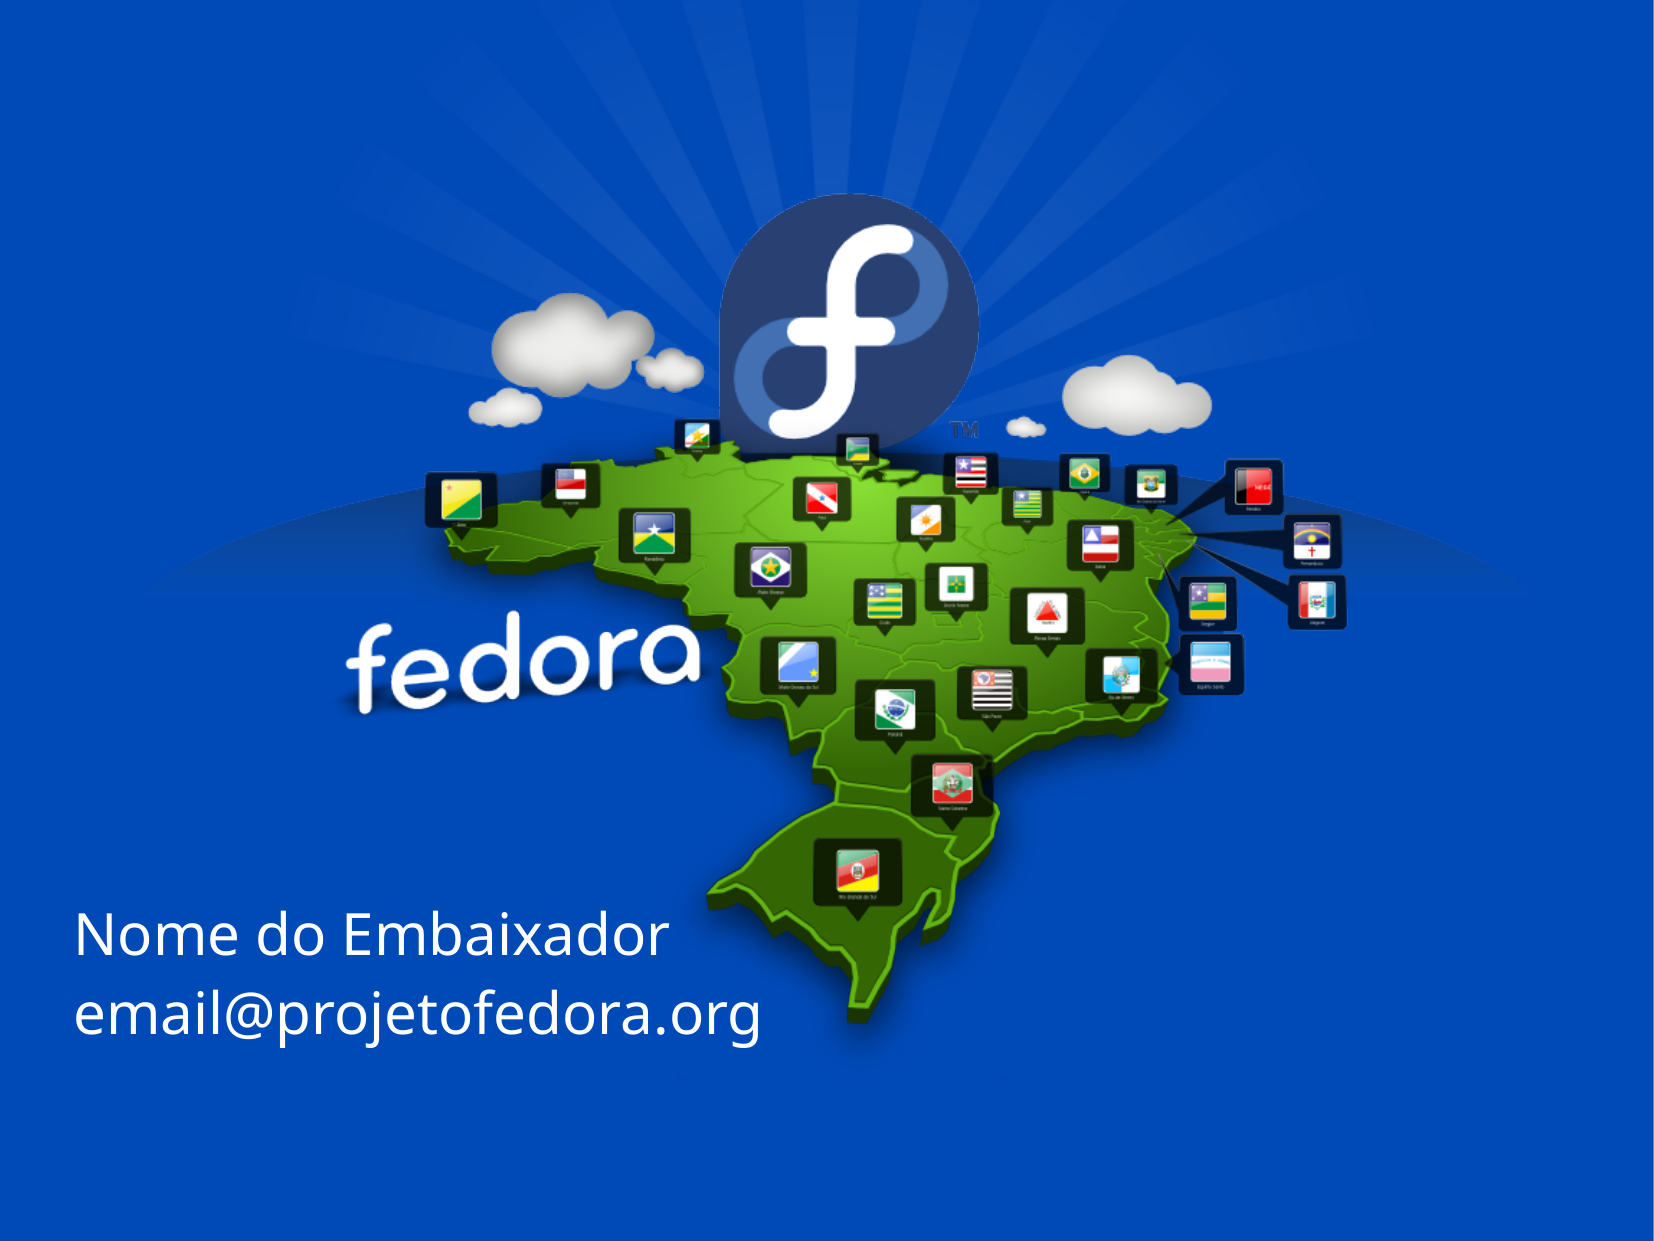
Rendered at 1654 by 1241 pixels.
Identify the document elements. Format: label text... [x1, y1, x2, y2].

picture [0, 0, 1654, 1241]
text_box Nome do Embaixador email@projetofedora.org [59, 885, 112, 1032]
